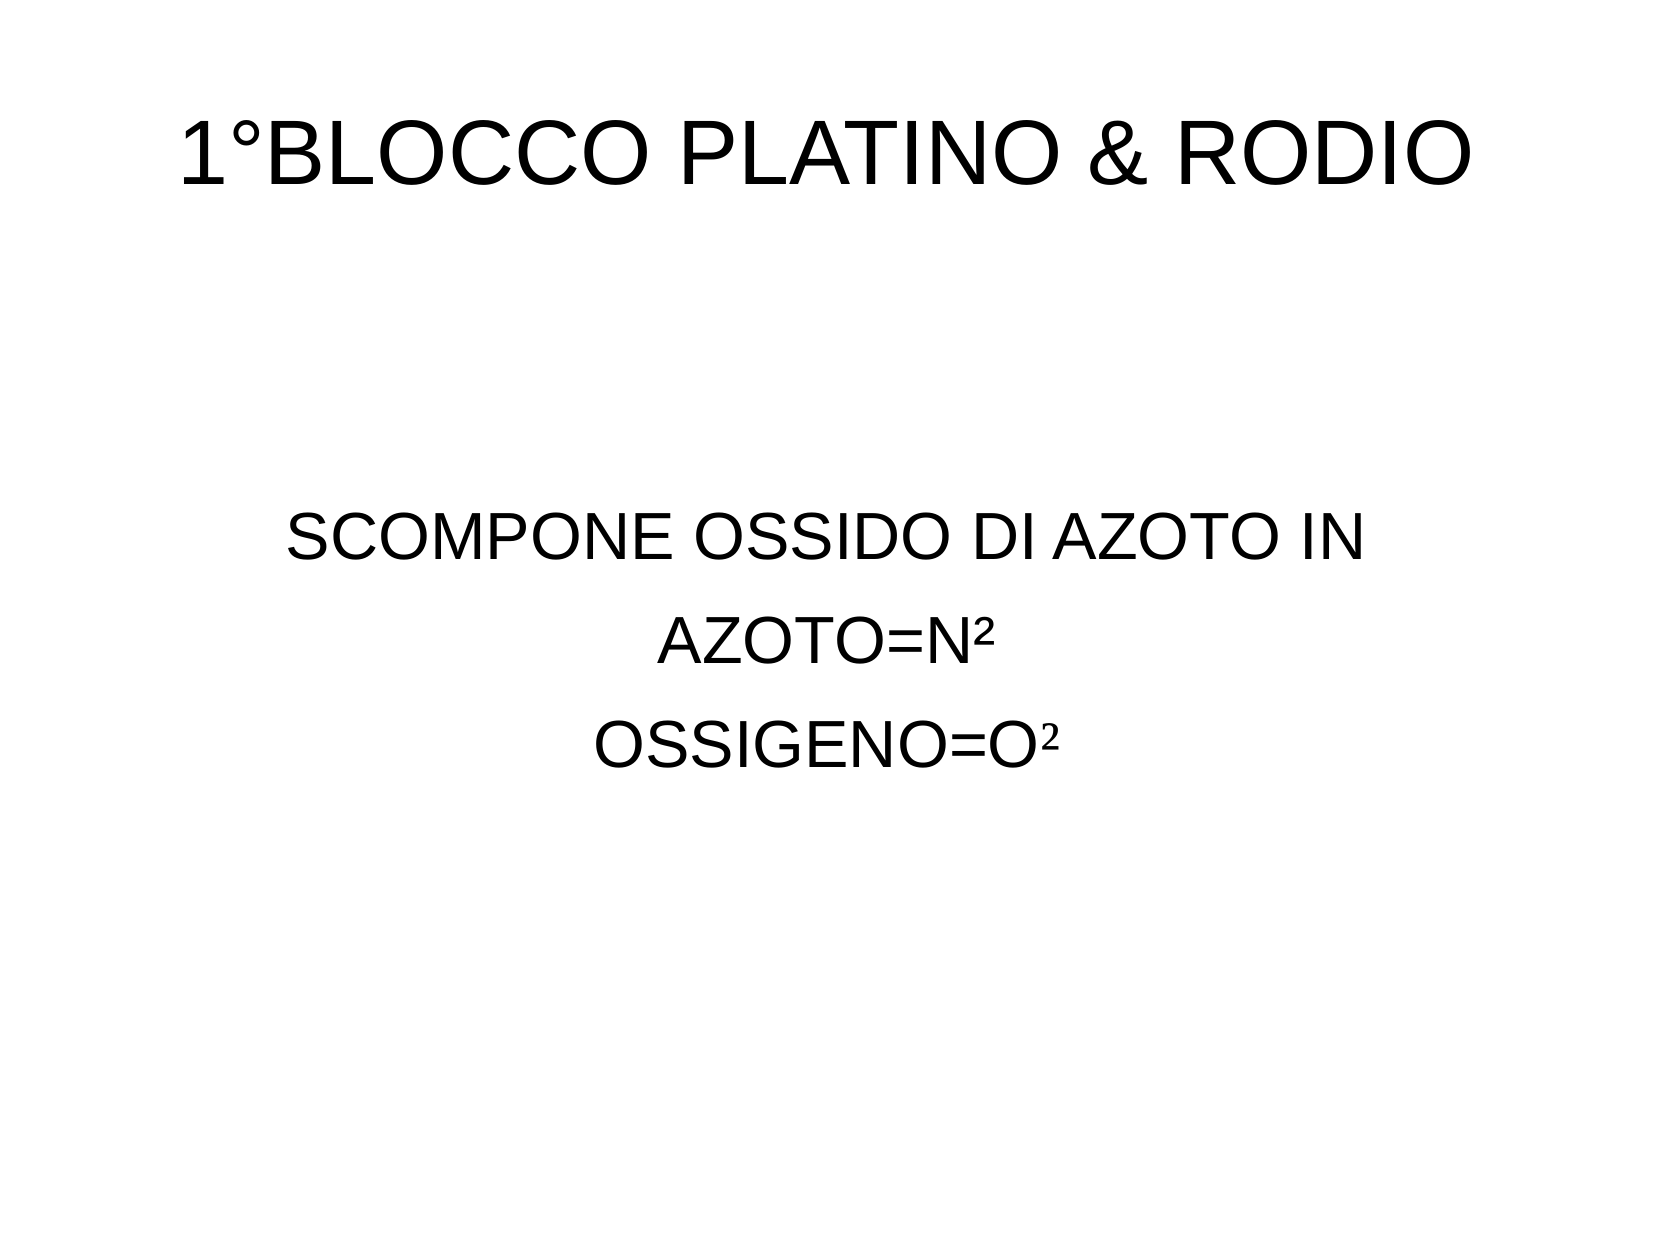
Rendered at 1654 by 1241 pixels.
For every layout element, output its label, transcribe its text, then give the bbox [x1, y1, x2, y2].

list SCOMPONE OSSIDO DI AZOTO IN AZOTO=N² OSSIGENO=O² [82, 290, 1571, 1109]
title 1°BLOCCO PLATINO & RODIO [82, 49, 1571, 257]
